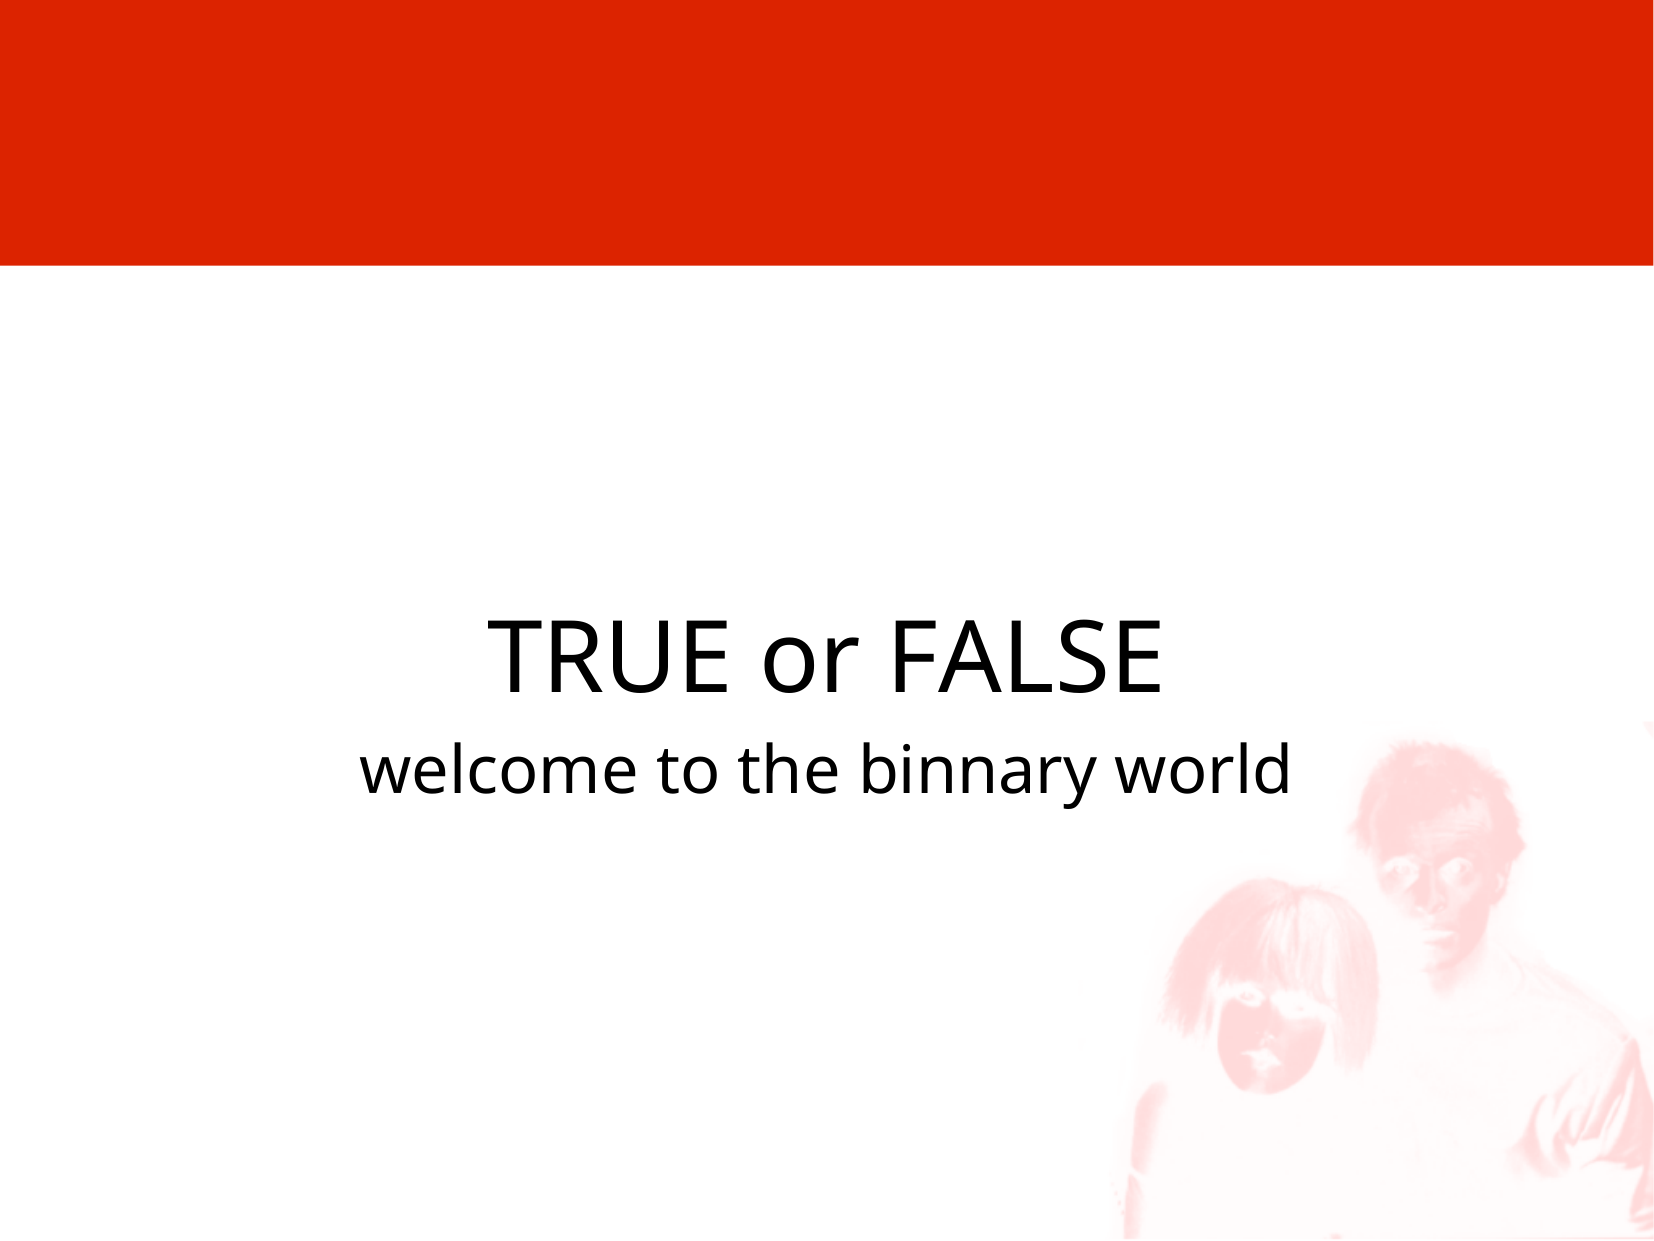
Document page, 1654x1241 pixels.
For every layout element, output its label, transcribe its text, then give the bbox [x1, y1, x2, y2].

text_box [0, 0, 1654, 266]
picture [0, 266, 1654, 1241]
subtitle TRUE or FALSE welcome to the binnary world [82, 290, 1571, 1109]
